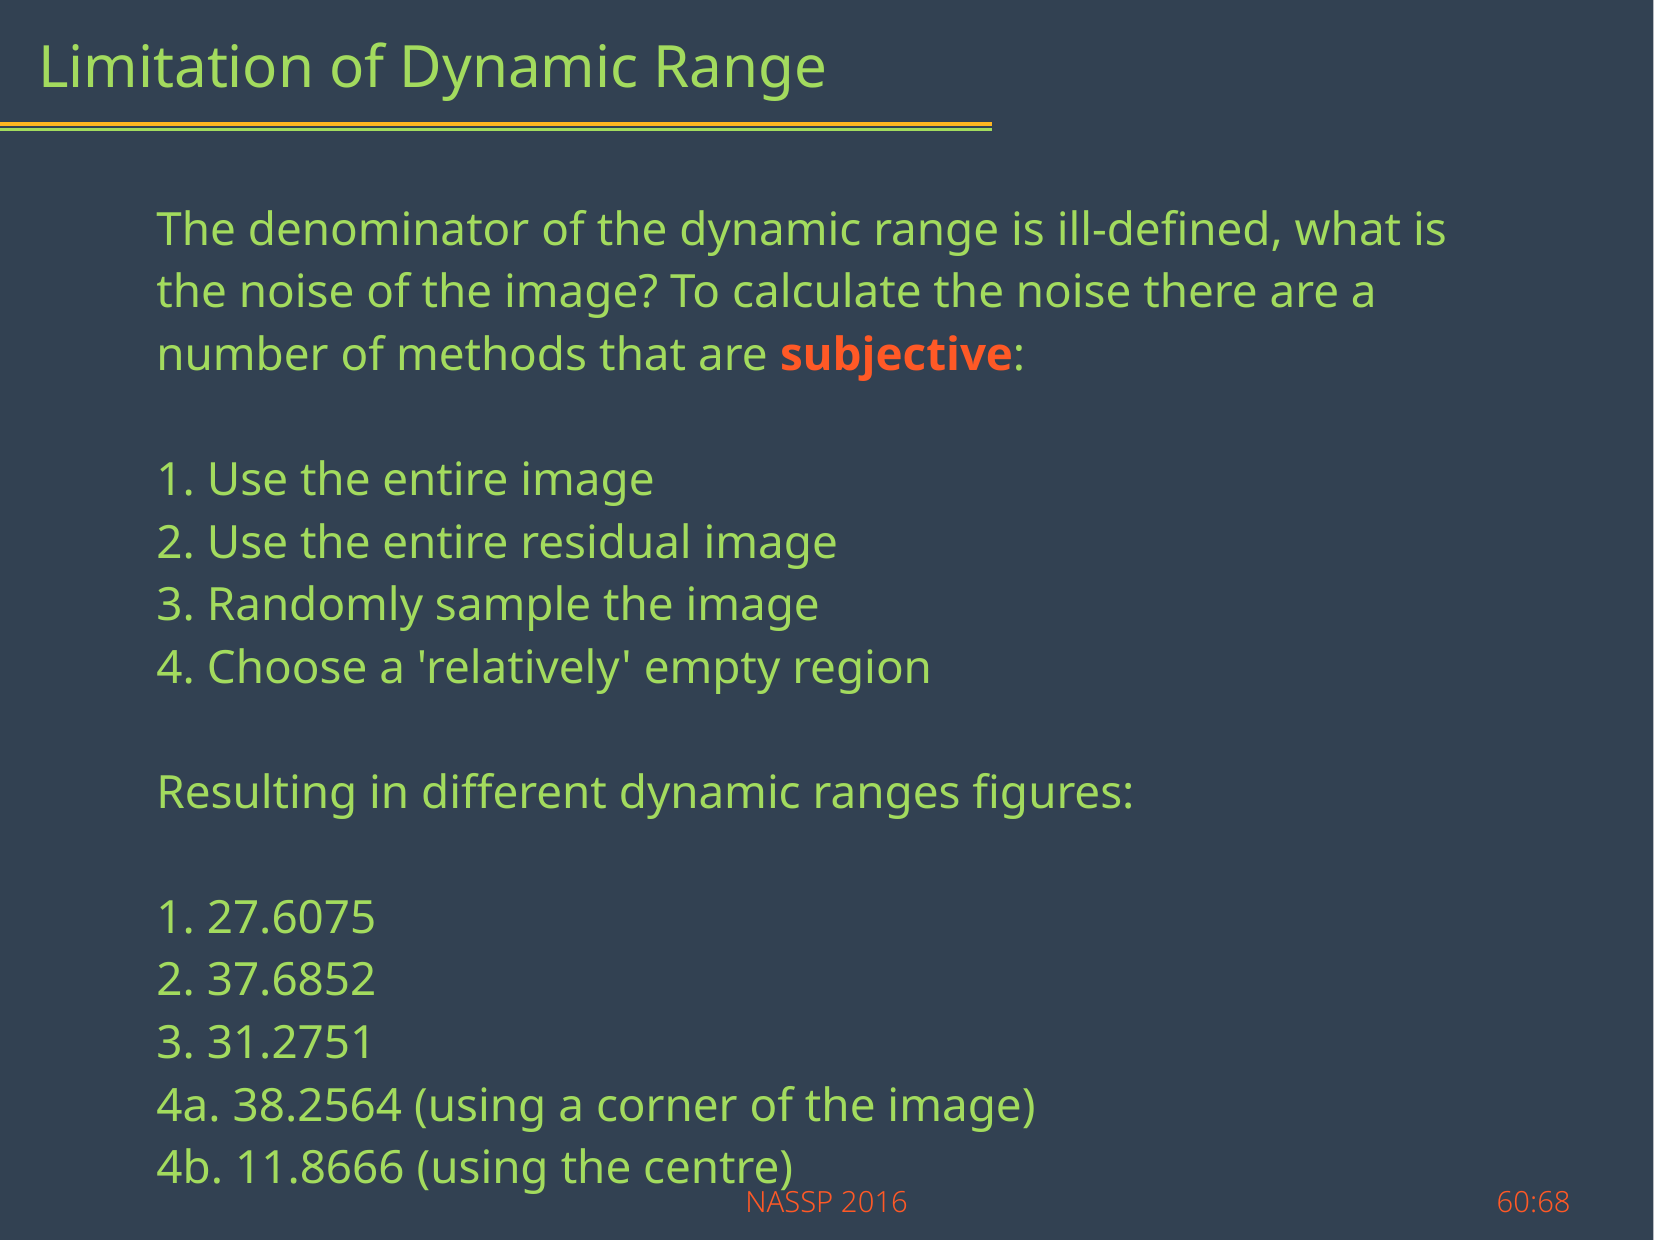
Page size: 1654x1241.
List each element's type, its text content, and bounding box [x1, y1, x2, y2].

text_box Limitation of Dynamic Range [23, 17, 1063, 103]
text_box The denominator of the dynamic range is ill-defined, what is the noise of the image? To calculate the noise there are a number of methods that are subjective: 1. Use the entire image 2. Use the entire residual image 3. Randomly sample the image 4. Choose a 'relatively' empty region Resulting in different dynamic ranges figures: 1. 27.6075 2. 37.6852 3. 31.2751 4a. 38.2564 (using a corner of the image) 4b. 11.8666 (using the centre) [141, 189, 1501, 1084]
